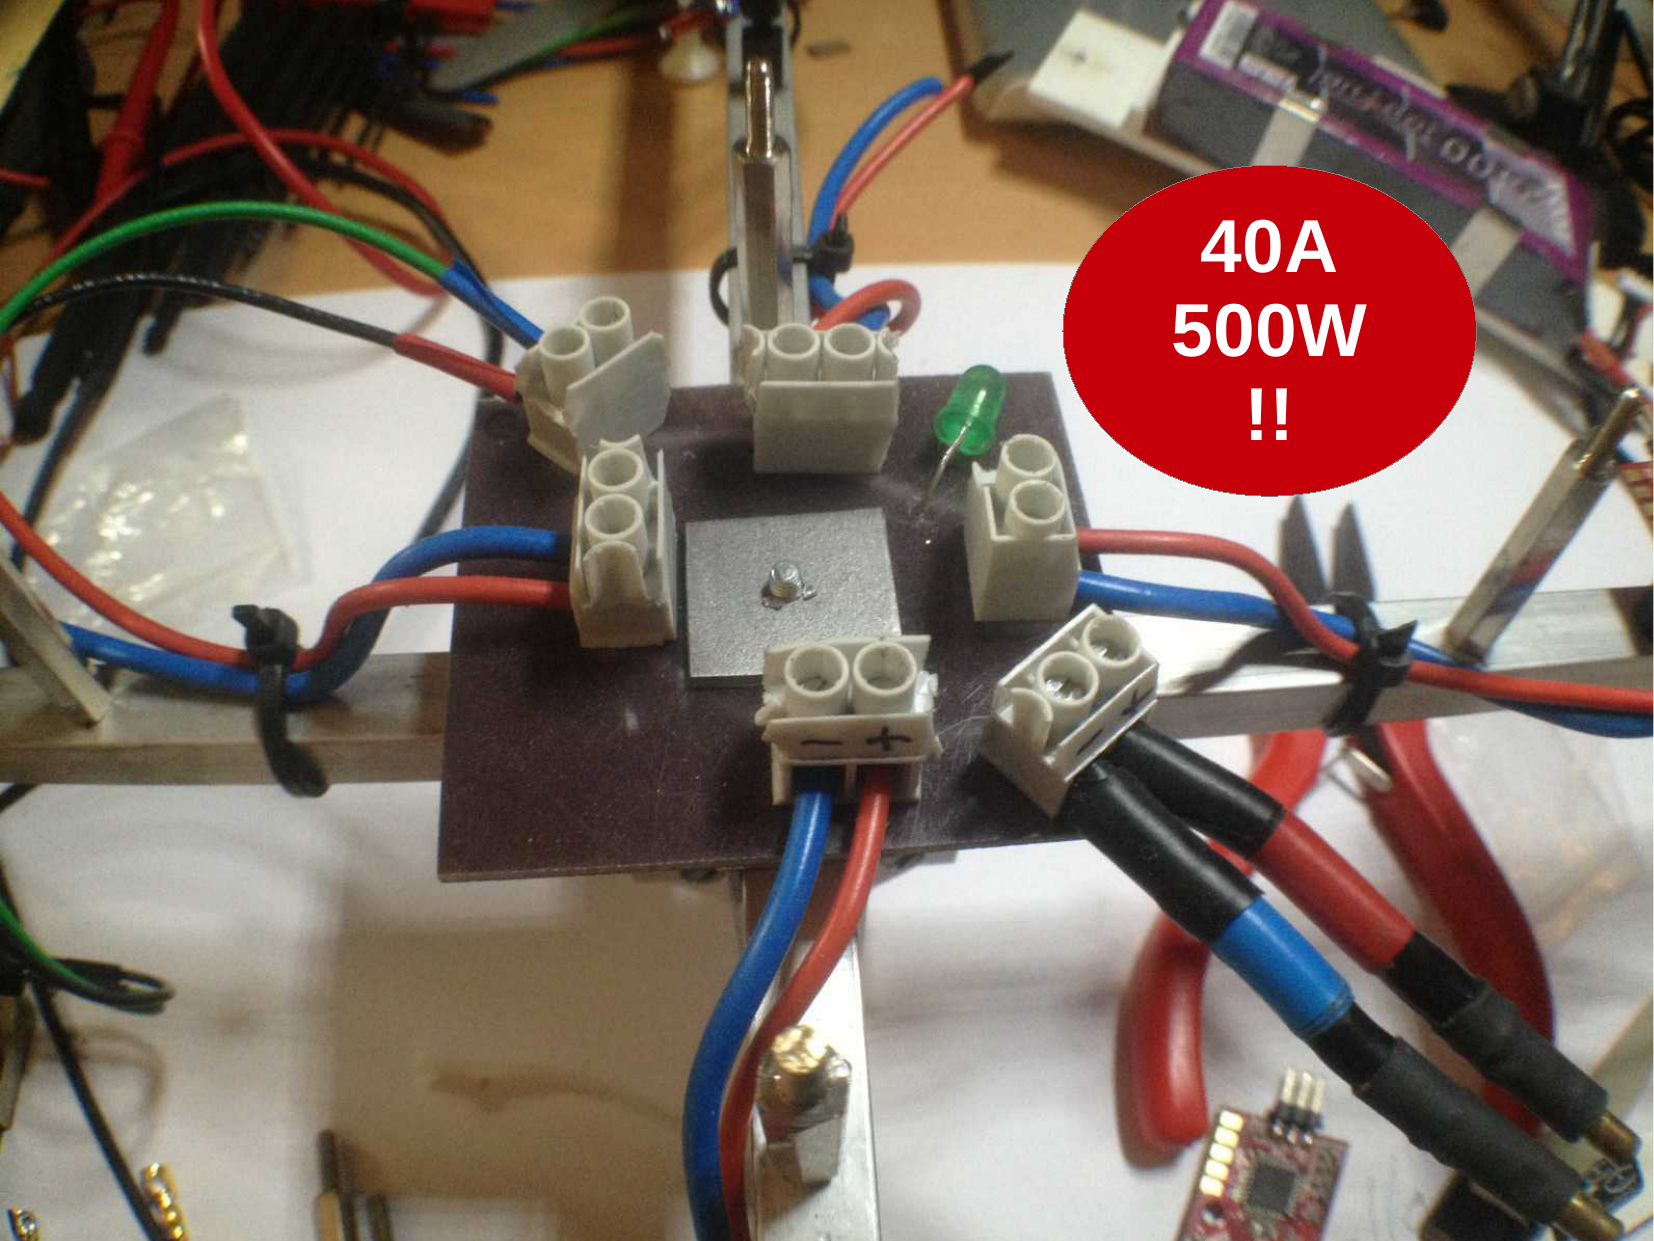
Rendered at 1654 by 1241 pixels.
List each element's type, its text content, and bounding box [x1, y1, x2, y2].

picture [0, 0, 1654, 1241]
text_box 40A 500W !! [1062, 165, 1477, 497]
